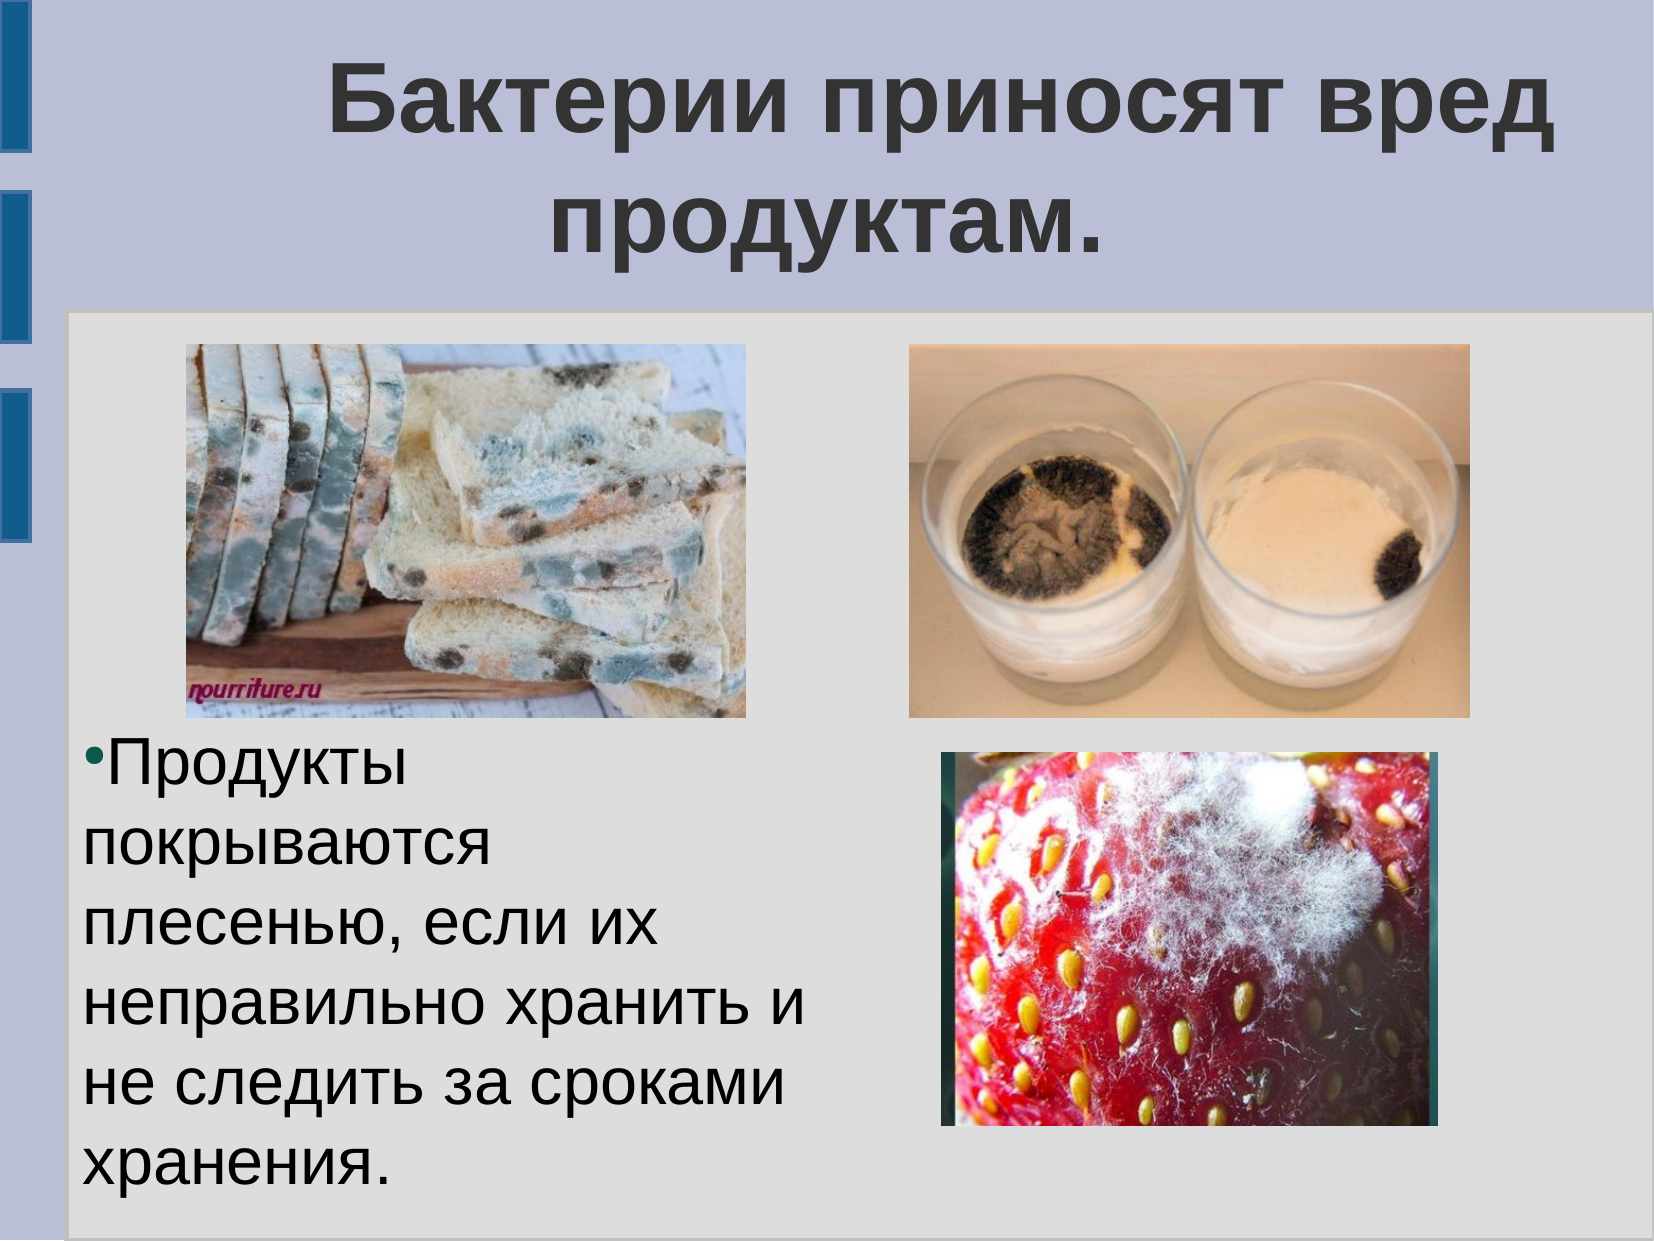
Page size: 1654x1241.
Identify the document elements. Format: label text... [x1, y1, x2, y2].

title Бактерии приносят вред продуктам. [82, 30, 1571, 275]
list Продукты покрываются плесенью, если их неправильно хранить и не следить за сроками хранения. [82, 717, 809, 1241]
picture [186, 344, 746, 717]
picture [941, 752, 1438, 1126]
picture [909, 344, 1470, 718]
